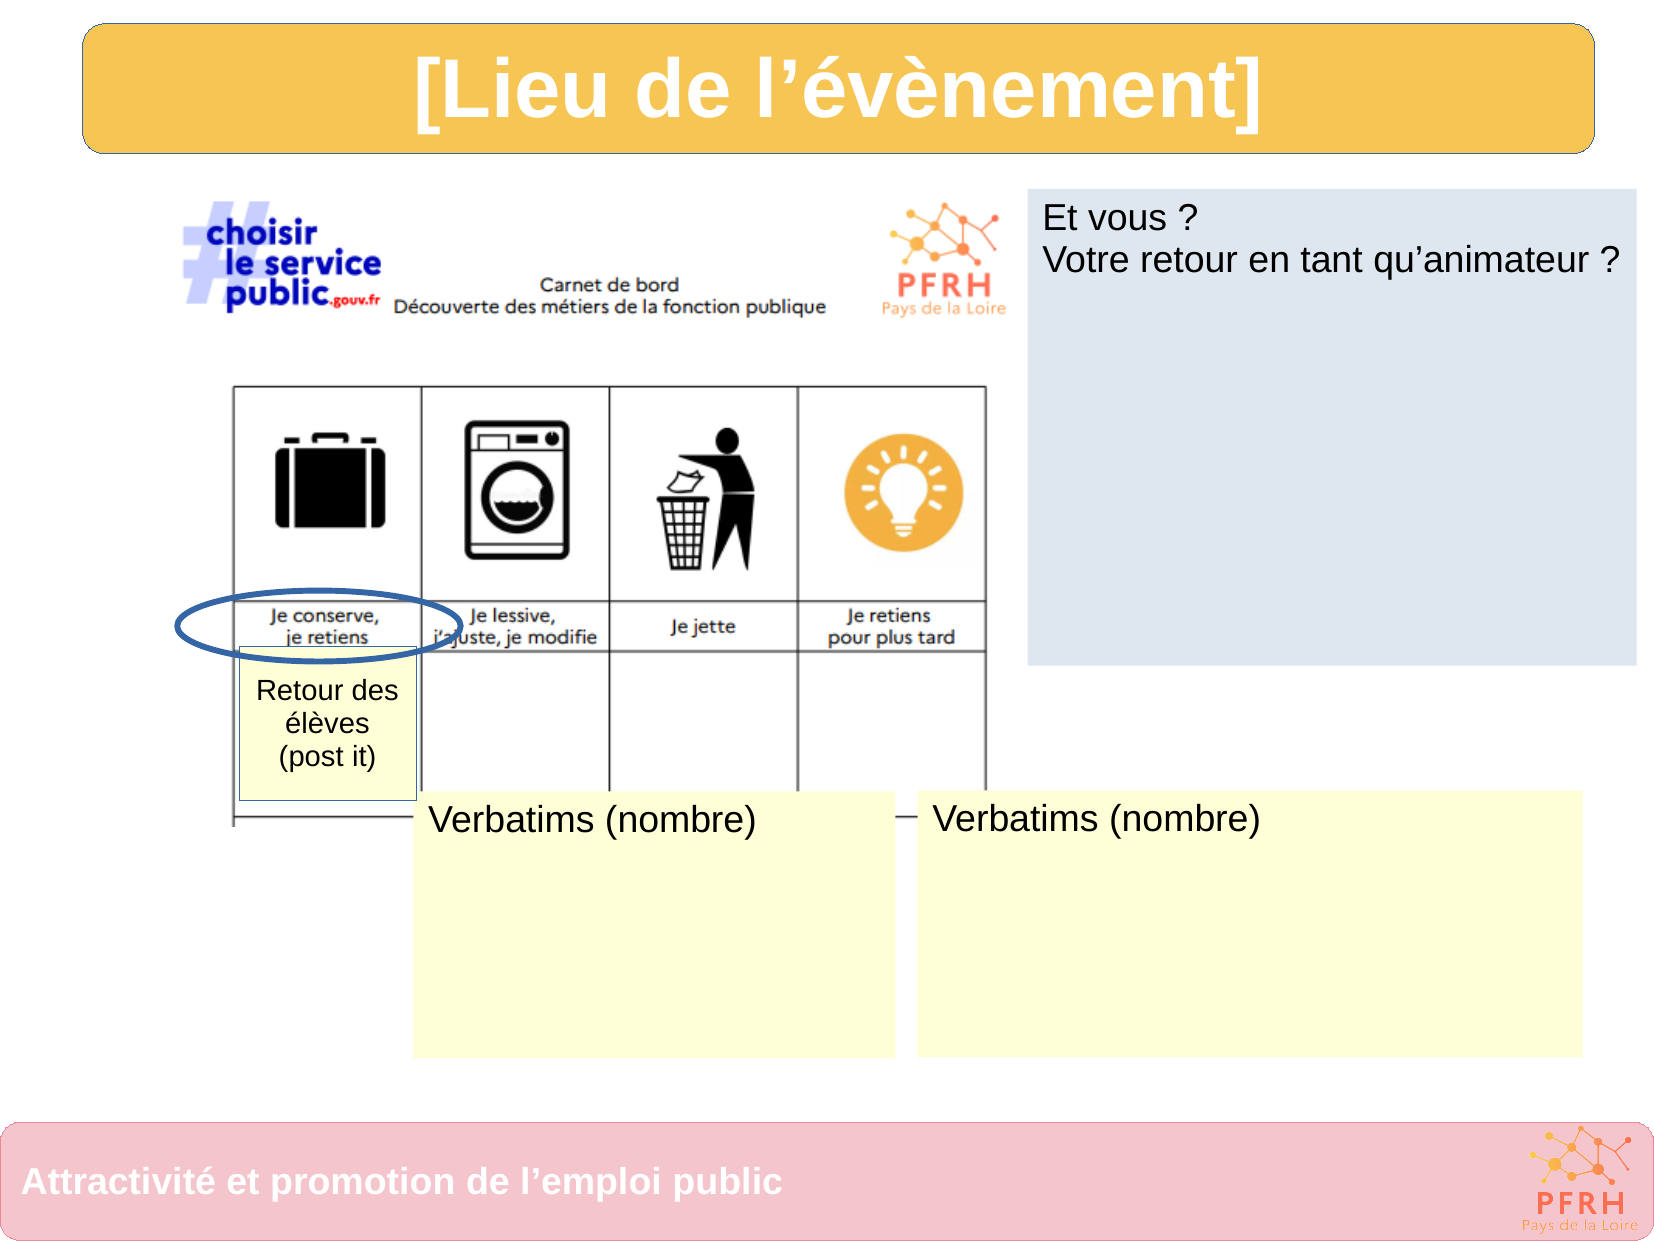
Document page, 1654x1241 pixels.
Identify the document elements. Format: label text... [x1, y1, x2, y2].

text_box Verbatims (nombre) [917, 790, 1583, 1058]
picture [1523, 1121, 1638, 1234]
picture [153, 200, 1057, 827]
text_box Attractivité et promotion de l’emploi public [0, 1122, 1654, 1241]
picture [181, 594, 457, 652]
text_box [Lieu de l’évènement] [82, 23, 1595, 154]
text_box Verbatims (nombre) [413, 791, 896, 1059]
text_box Retour des élèves (post it) [239, 646, 417, 658]
text_box Retour des élèves (post it) [239, 655, 417, 801]
text_box Et vous ? Votre retour en tant qu’animateur ? [1027, 188, 1637, 666]
